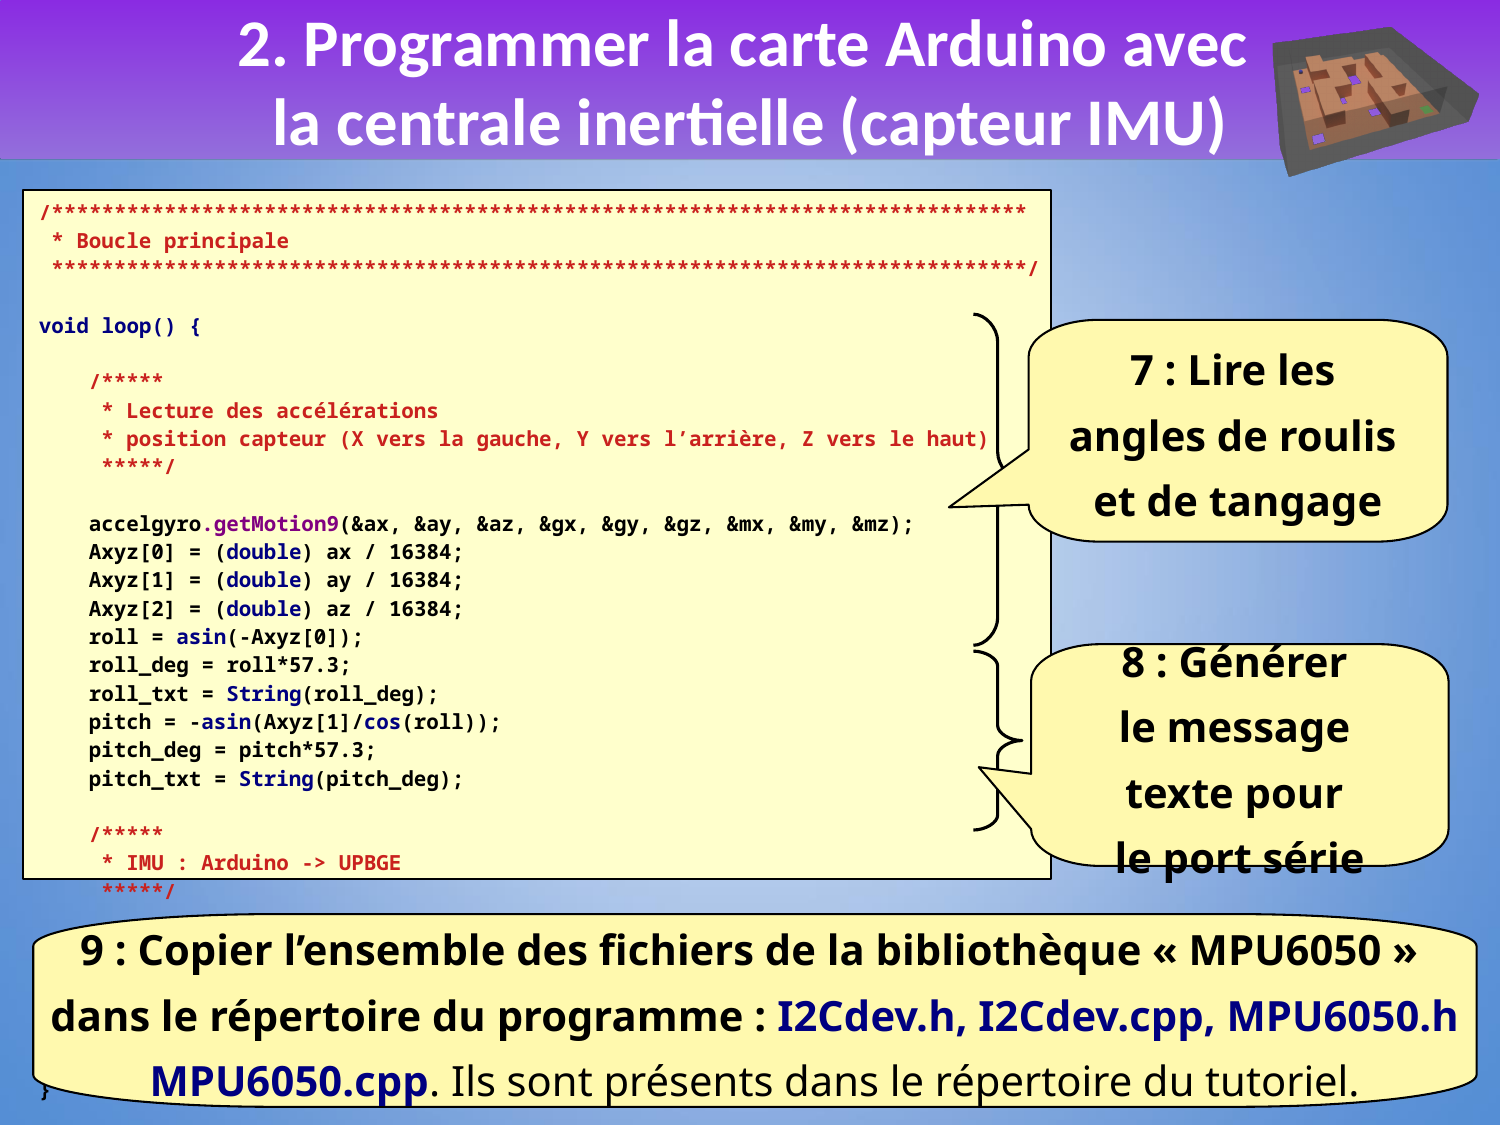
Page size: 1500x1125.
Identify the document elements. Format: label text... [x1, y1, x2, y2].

text_box 2. Programmer la carte Arduino avec la centrale inertielle (capteur IMU) [0, 0, 1500, 159]
text_box /****************************************************************************** * Boucle principale ******************************************************************************/ void loop() { /***** * Lecture des accélérations * position capteur (X vers la gauche, Y vers l’arrière, Z vers le haut) *****/ accelgyro.getMotion9(&ax, &ay, &az, &gx, &gy, &gz, &mx, &my, &mz); Axyz[0] = (double) ax / 16384; Axyz[1] = (double) ay / 16384; Axyz[2] = (double) az / 16384; roll = asin(-Axyz[0]); roll_deg = roll*57.3; roll_txt = String(roll_deg); pitch = -asin(Axyz[1]/cos(roll)); pitch_deg = pitch*57.3; pitch_txt = String(pitch_deg); /***** * IMU : Arduino -> UPBGE *****/ Serial.print(roll_txt); Serial.print(","); Serial.print(pitch_txt); Serial.println(); } [23, 189, 1051, 880]
text_box 8 : Générer le message texte pour le port série [978, 644, 1449, 866]
text_box 9 : Copier l’ensemble des fichiers de la bibliothèque « MPU6050 » dans le répertoire du programme : I2Cdev.h, I2Cdev.cpp, MPU6050.h MPU6050.cpp. Ils sont présents dans le répertoire du tutoriel. [33, 914, 1477, 1107]
picture [0, 27, 1500, 1125]
text_box 7 : Lire les angles de roulis et de tangage [948, 319, 1448, 542]
